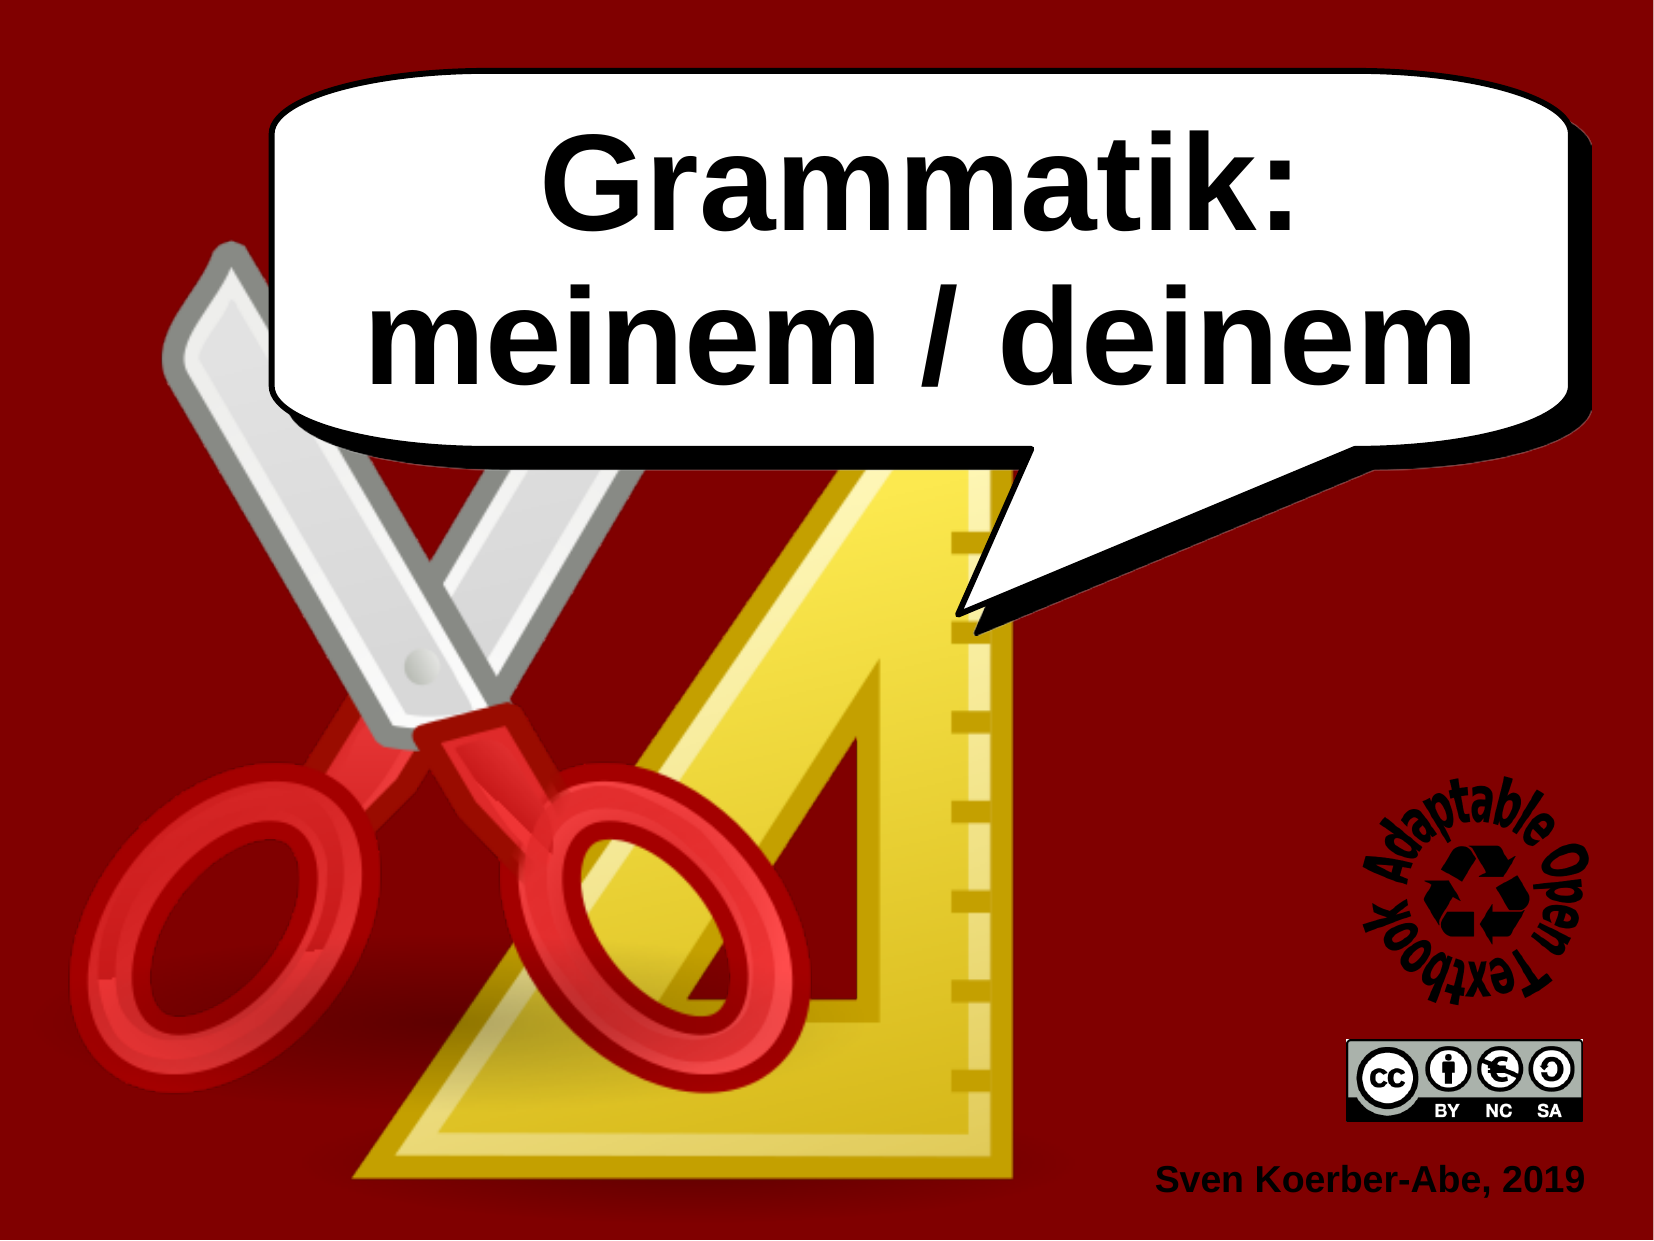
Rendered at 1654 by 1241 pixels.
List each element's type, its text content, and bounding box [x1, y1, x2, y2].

text_box Sven Koerber-Abe, 2019 [1116, 1151, 1625, 1211]
picture [1346, 1039, 1583, 1123]
text_box Grammatik: meinem / deinem [271, 70, 1571, 615]
picture [1358, 773, 1595, 1010]
picture [5, 171, 1081, 1241]
